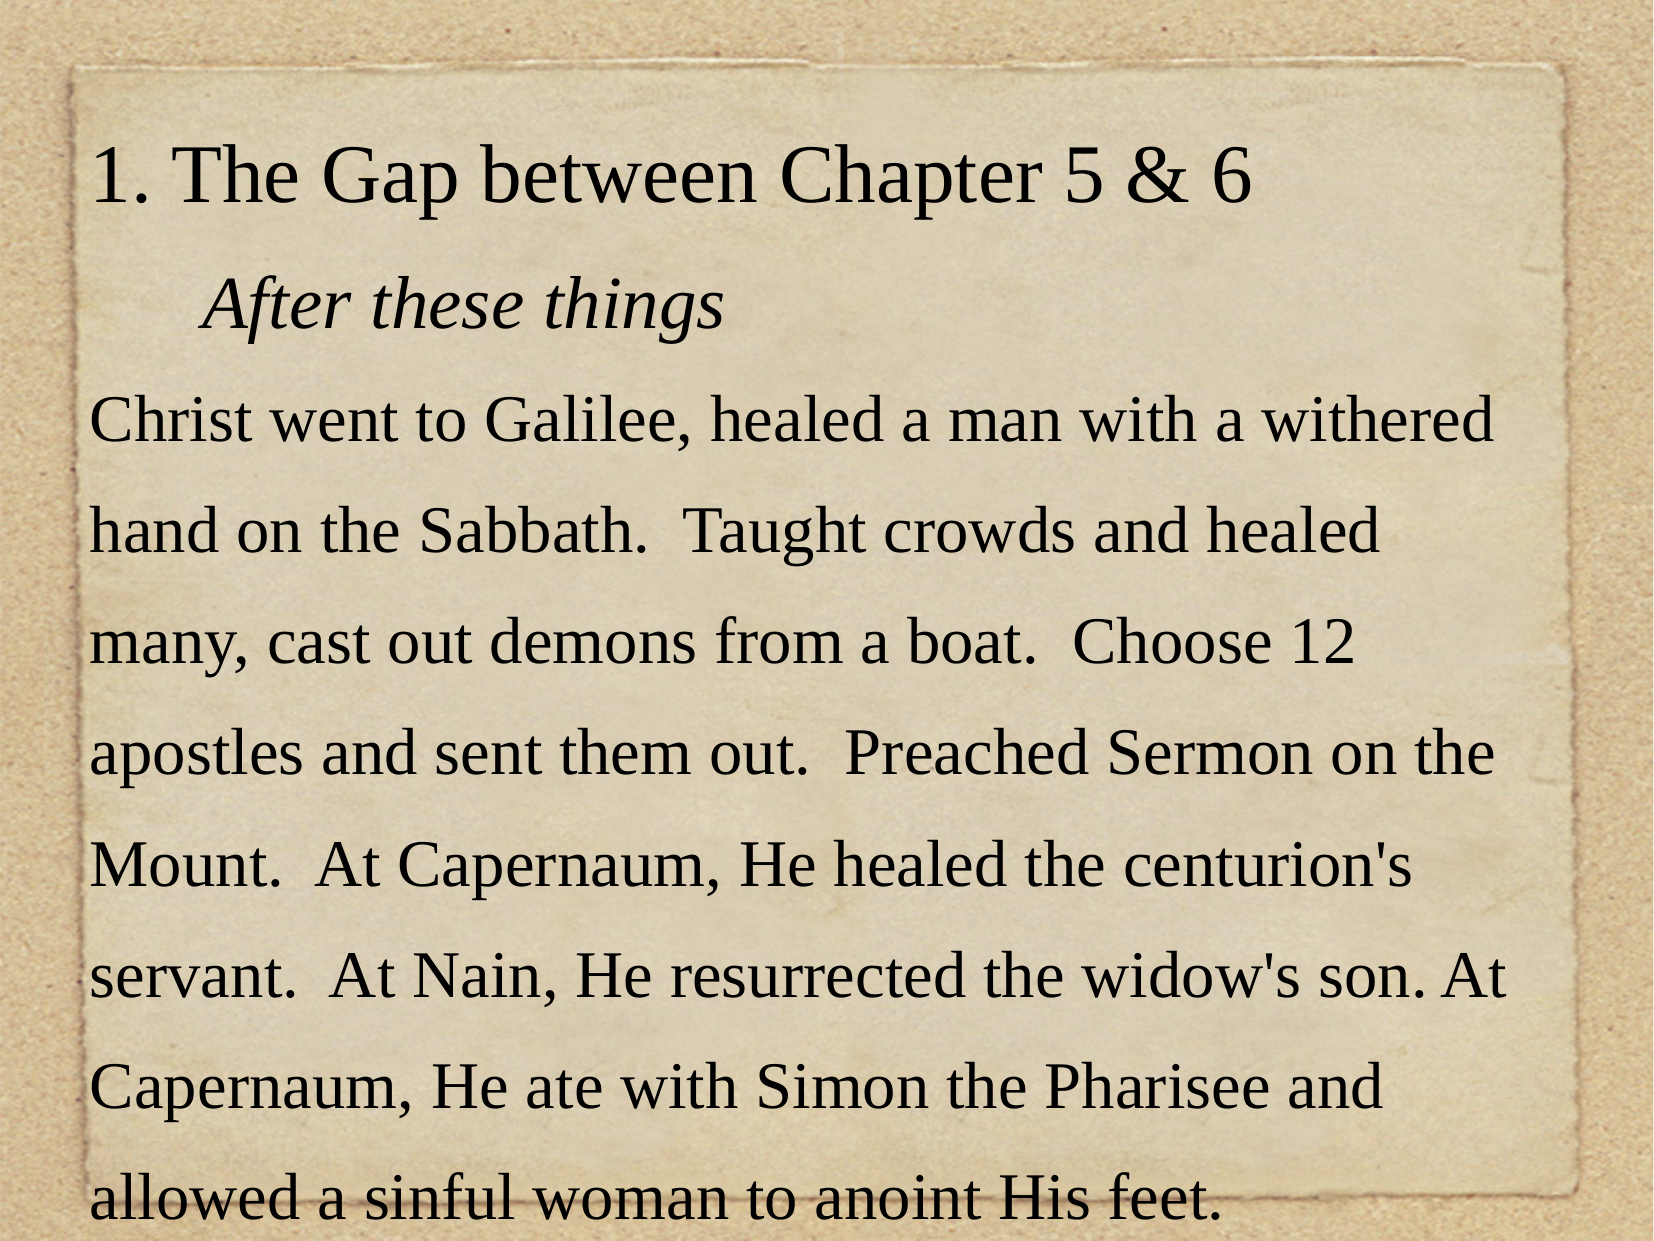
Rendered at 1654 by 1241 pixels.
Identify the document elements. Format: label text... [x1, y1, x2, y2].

text_box 1. The Gap between Chapter 5 & 6 After these things Christ went to Galilee, healed a man with a withered hand on the Sabbath. Taught crowds and healed many, cast out demons from a boat. Choose 12 apostles and sent them out. Preached Sermon on the Mount. At Capernaum, He healed the centurion's servant. At Nain, He resurrected the widow's son. At Capernaum, He ate with Simon the Pharisee and allowed a sinful woman to anoint His feet. [75, 75, 1576, 1201]
picture [0, 0, 1654, 1241]
